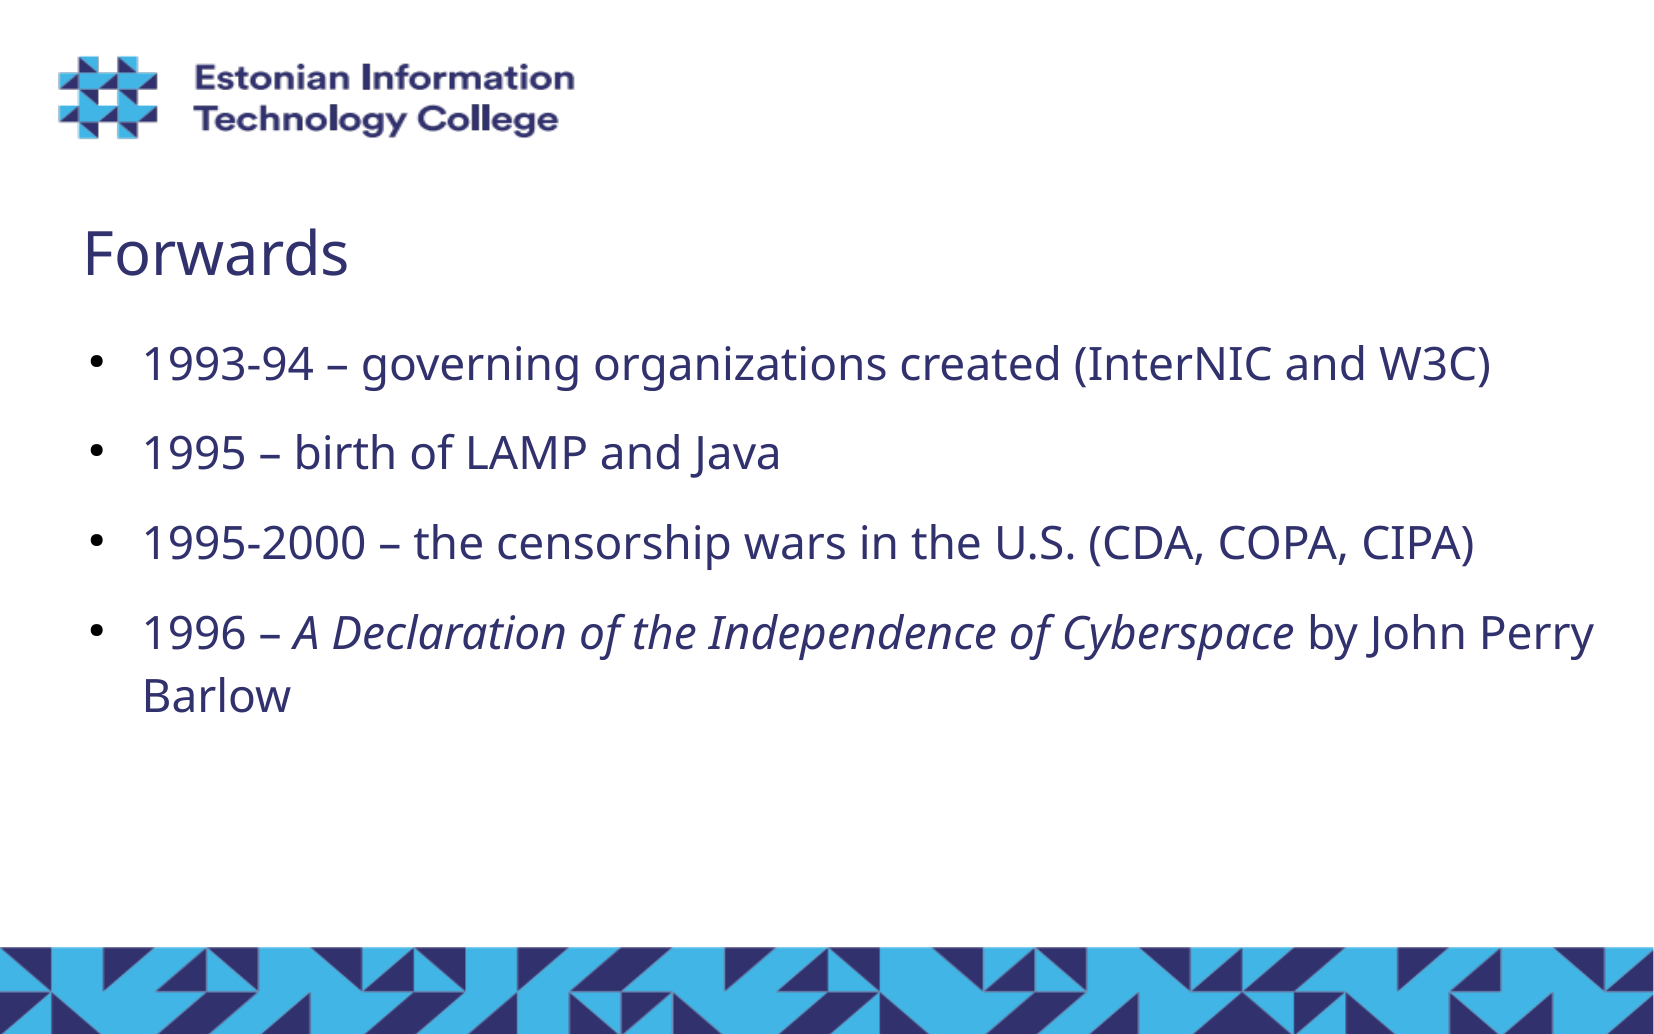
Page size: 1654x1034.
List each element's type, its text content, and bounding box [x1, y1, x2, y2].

title Forwards [82, 165, 1644, 338]
list 1993-94 – governing organizations created (InterNIC and W3C) 1995 – birth of LAMP and Java 1995-2000 – the censorship wars in the U.S. (CDA, COPA, CIPA) 1996 – A Declaration of the Independence of Cyberspace by John Perry Barlow [70, 330, 1619, 922]
